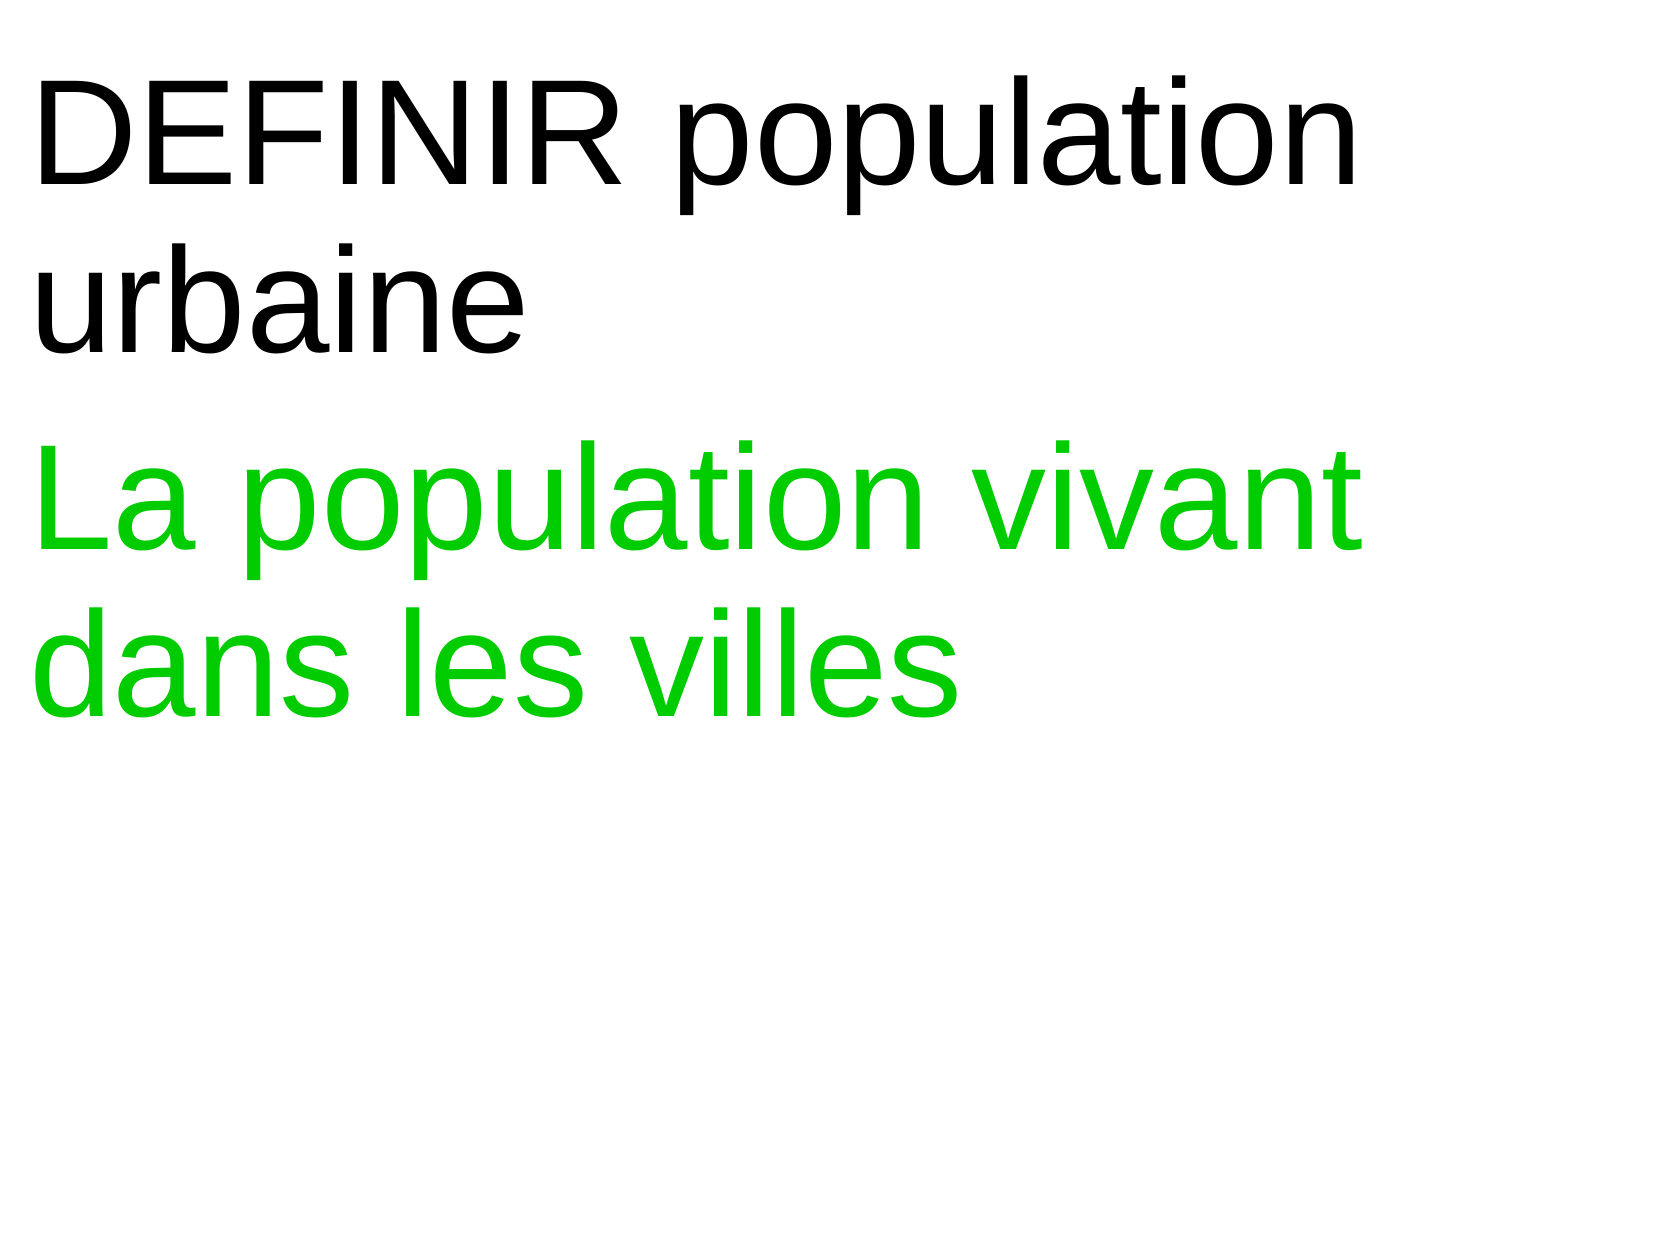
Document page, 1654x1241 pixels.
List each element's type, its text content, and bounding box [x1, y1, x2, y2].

title La population vivant dans les villes [29, 413, 1625, 749]
title DEFINIR population urbaine [29, 48, 1625, 384]
